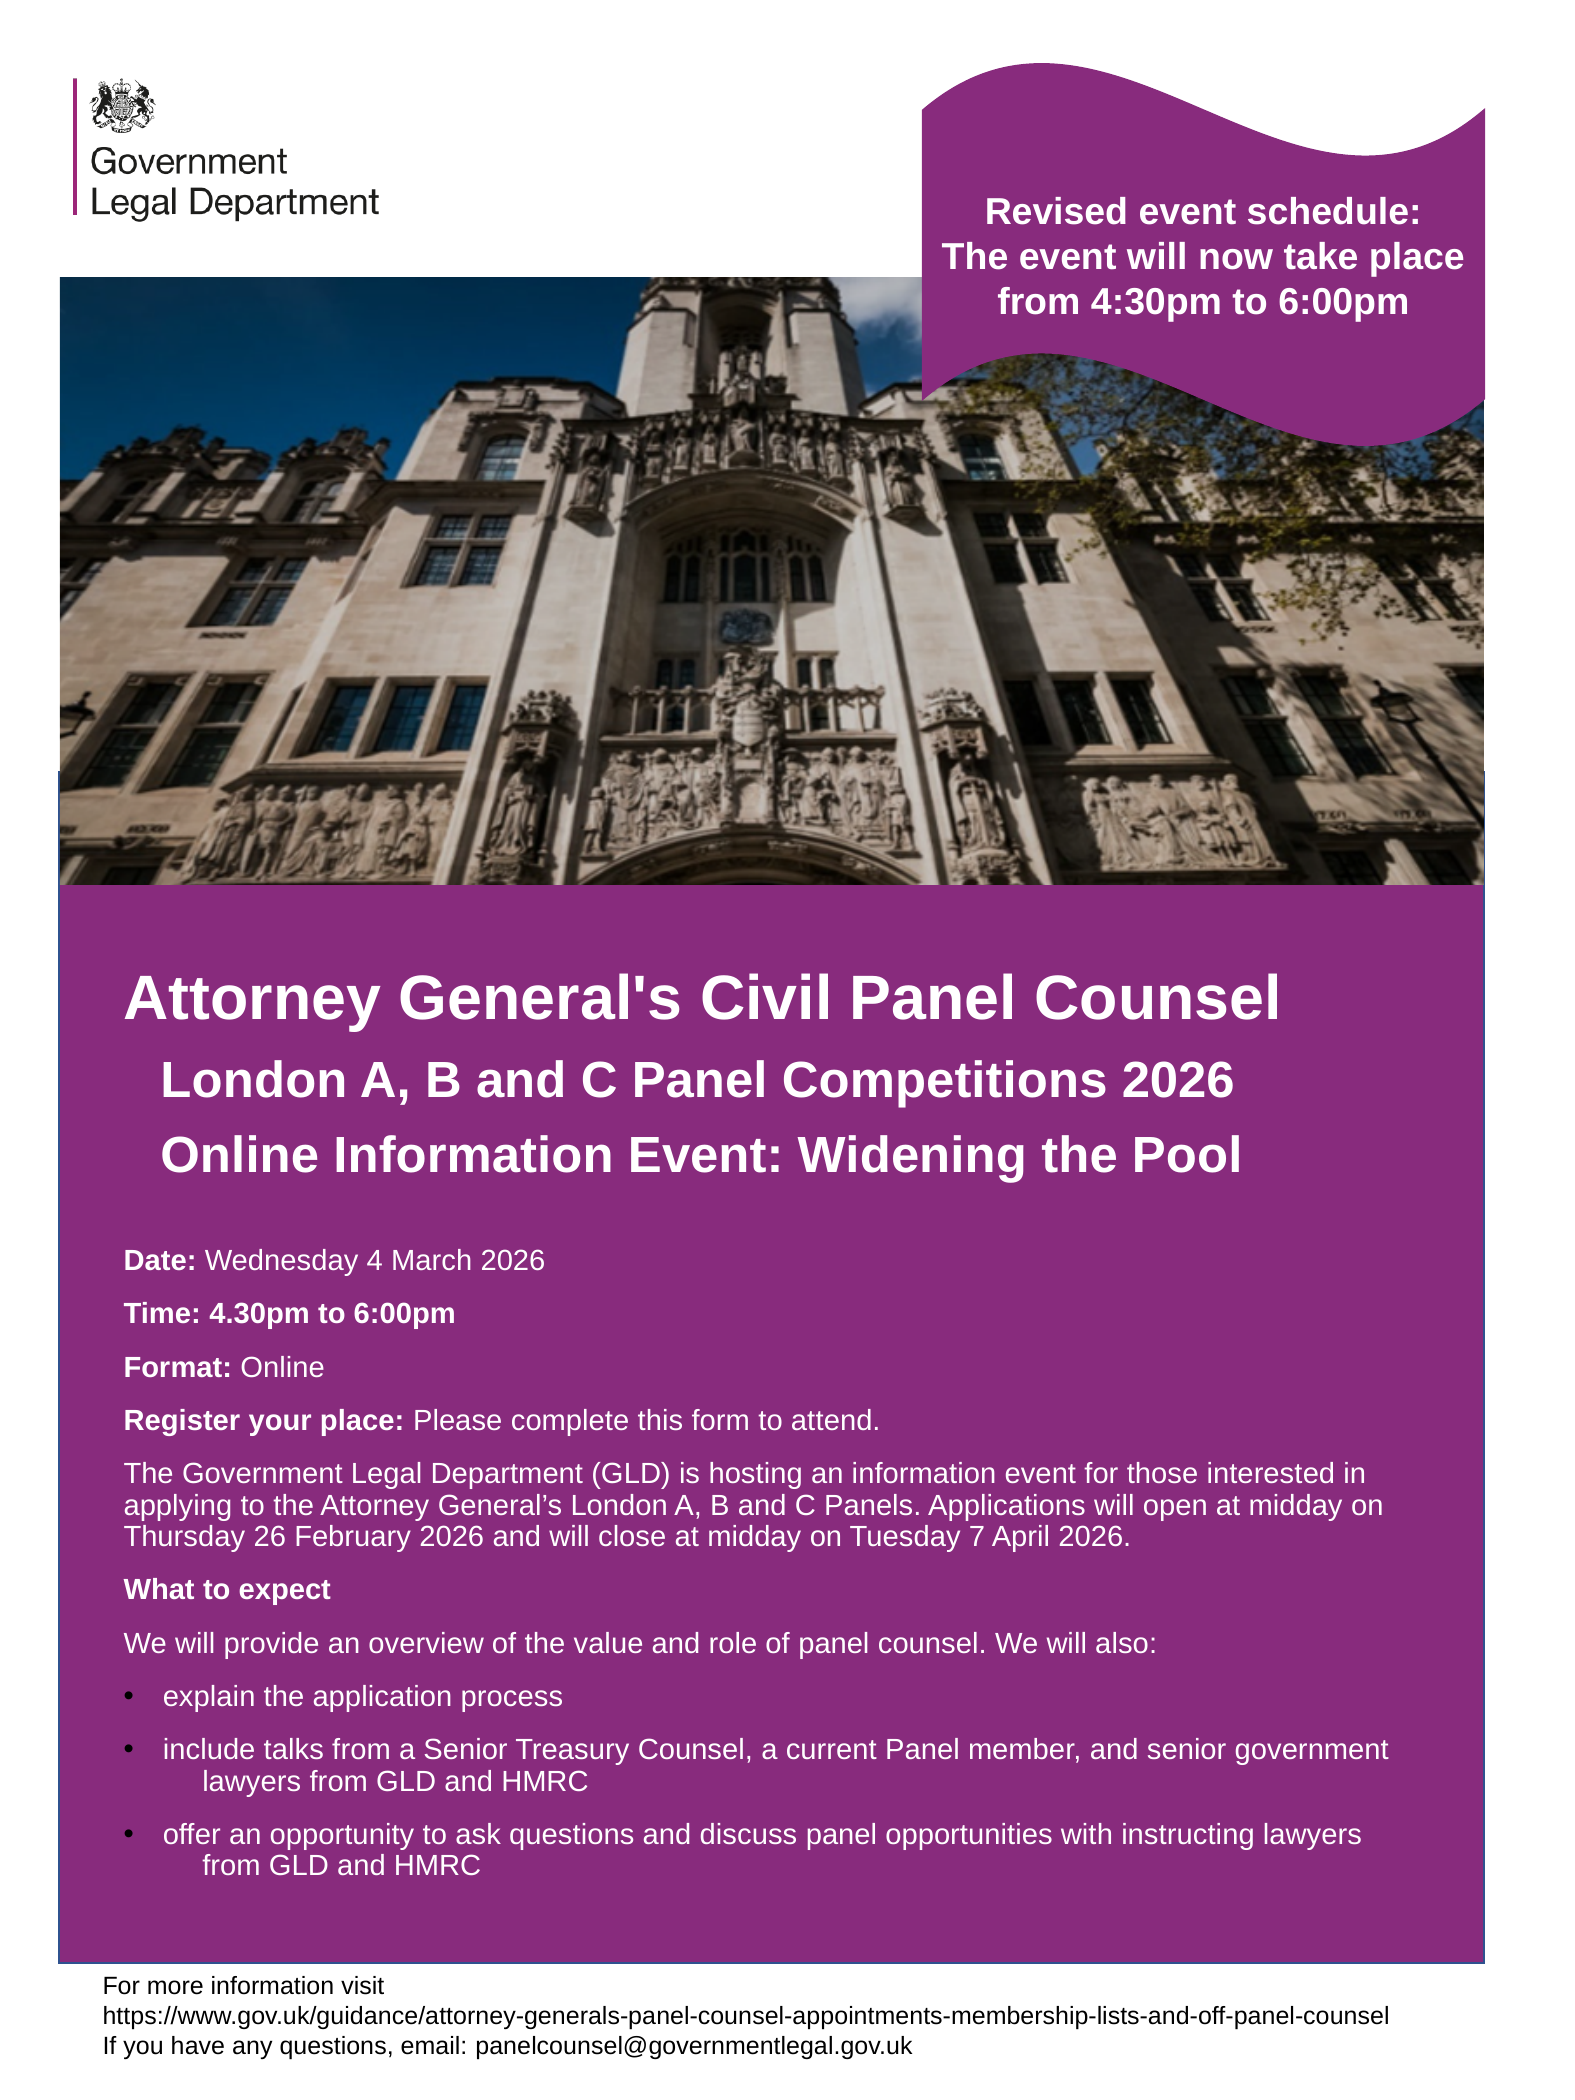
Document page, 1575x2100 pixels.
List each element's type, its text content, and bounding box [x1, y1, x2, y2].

text_box For more information visit https://www.gov.uk/guidance/attorney-generals-panel-counsel-appointments-membership-lists-and-off-panel-counsel If you have any questions, email: panelcounsel@governmentlegal.gov.uk [87, 1961, 1524, 2100]
picture [59, 277, 1484, 885]
text_box Revised event schedule: The event will now take place from 4:30pm to 6:00pm [922, 64, 1484, 445]
text_box Date: Wednesday 4 March 2026 Time: 4.30pm to 6:00pm Format: Online Register your place: Please complete this form to attend. The Government Legal Department (GLD) is hosting an information event for those interested in applying to the Attorney General’s London A, B and C Panels. Applications will open at midday on Thursday 26 February 2026 and will close at midday on Tuesday 7 April 2026. What to expect We will provide an overview of the value and role of panel counsel. We will also: explain the application process include talks from a Senior Treasury Counsel, a current Panel member, and senior government lawyers from GLD and HMRC offer an opportunity to ask questions and discuss panel opportunities with instructing lawyers from GLD and HMRC [108, 1238, 1417, 1935]
picture [59, 62, 392, 226]
text_box [59, 885, 1484, 1963]
list Attorney General's Civil Panel Counsel London A, B and C Panel Competitions 2026 Online Information Event: Widening the Pool [108, 957, 1467, 1193]
